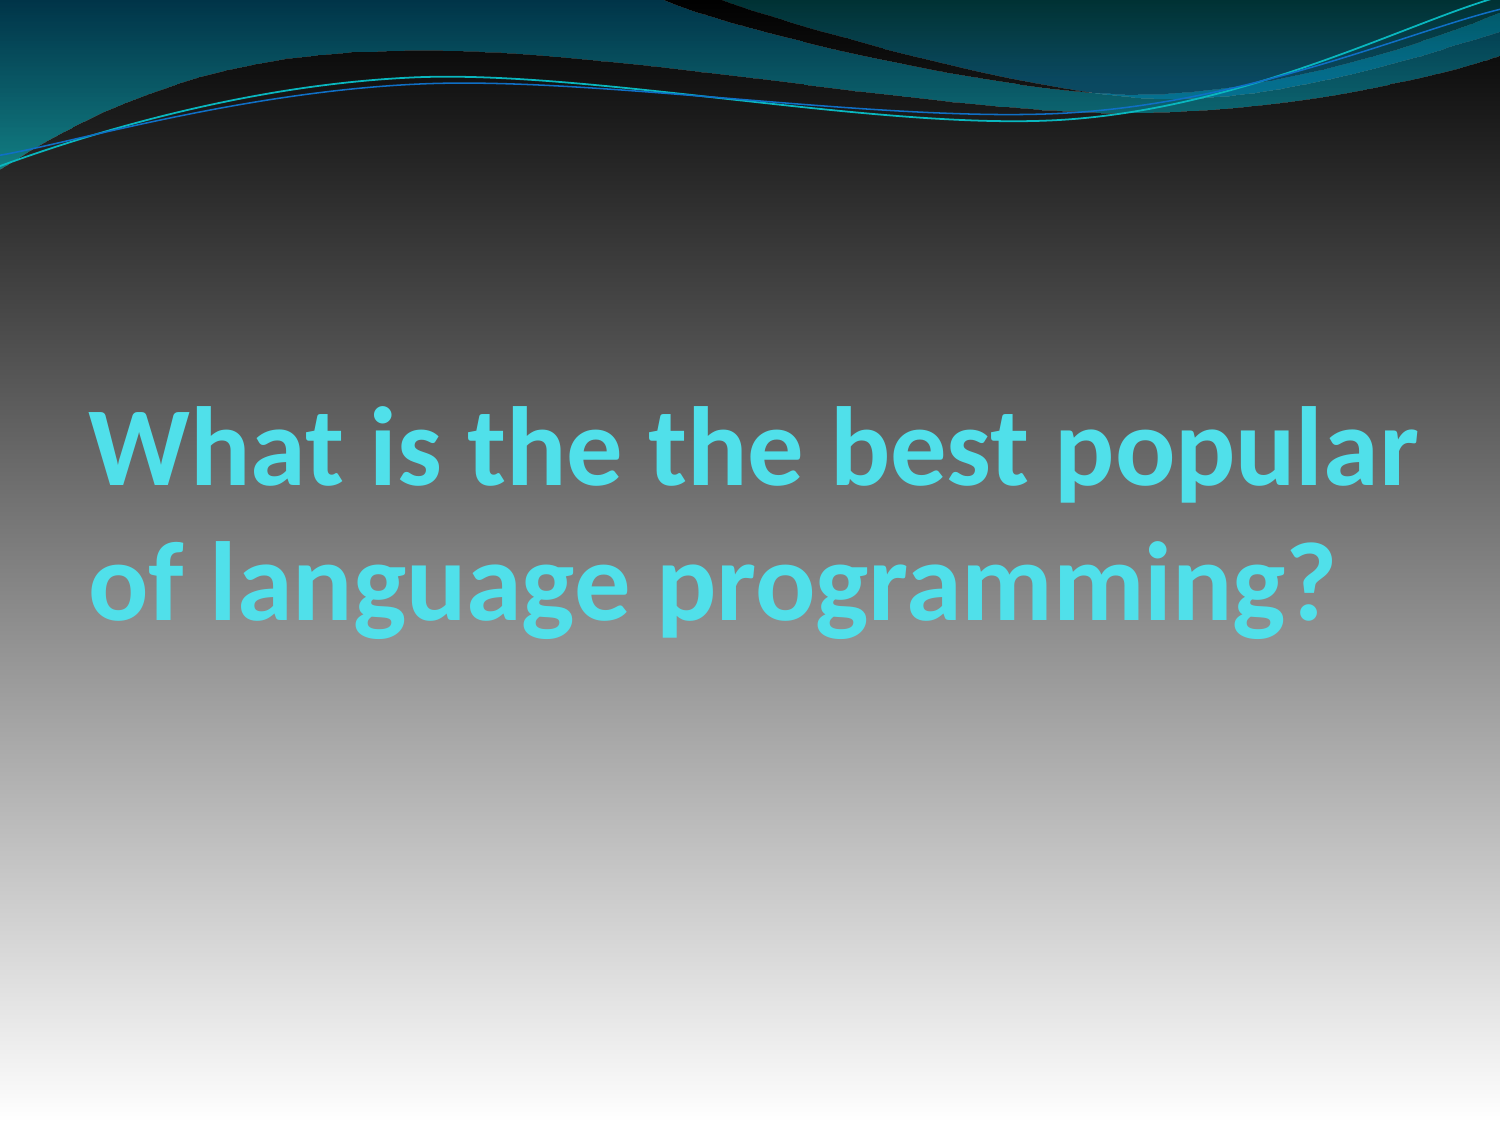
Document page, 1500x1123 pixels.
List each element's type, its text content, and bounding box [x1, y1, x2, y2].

title What is the the best popular of language programming? [88, 289, 1436, 643]
